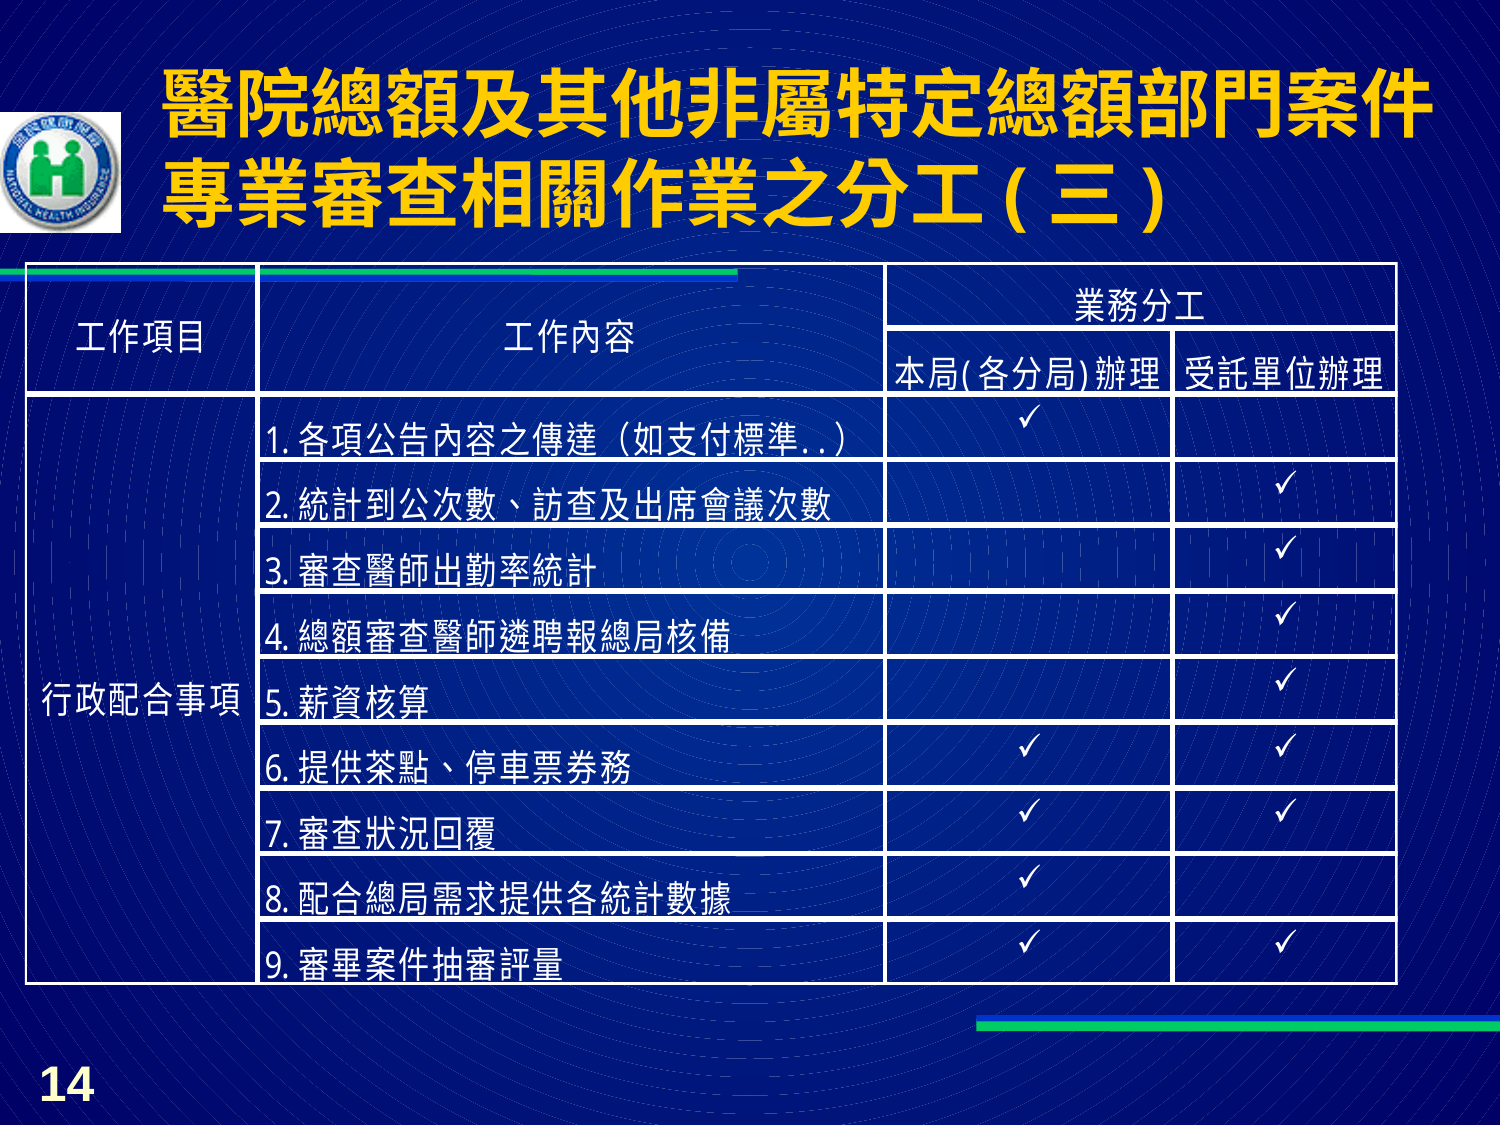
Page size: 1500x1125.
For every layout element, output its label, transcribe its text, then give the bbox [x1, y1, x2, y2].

title 醫院總額及其他非屬特定總額部門案件 專業審查相關作業之分工(三) [145, 48, 1463, 244]
chart [24, 262, 1400, 988]
text_box [23, 1043, 337, 1119]
